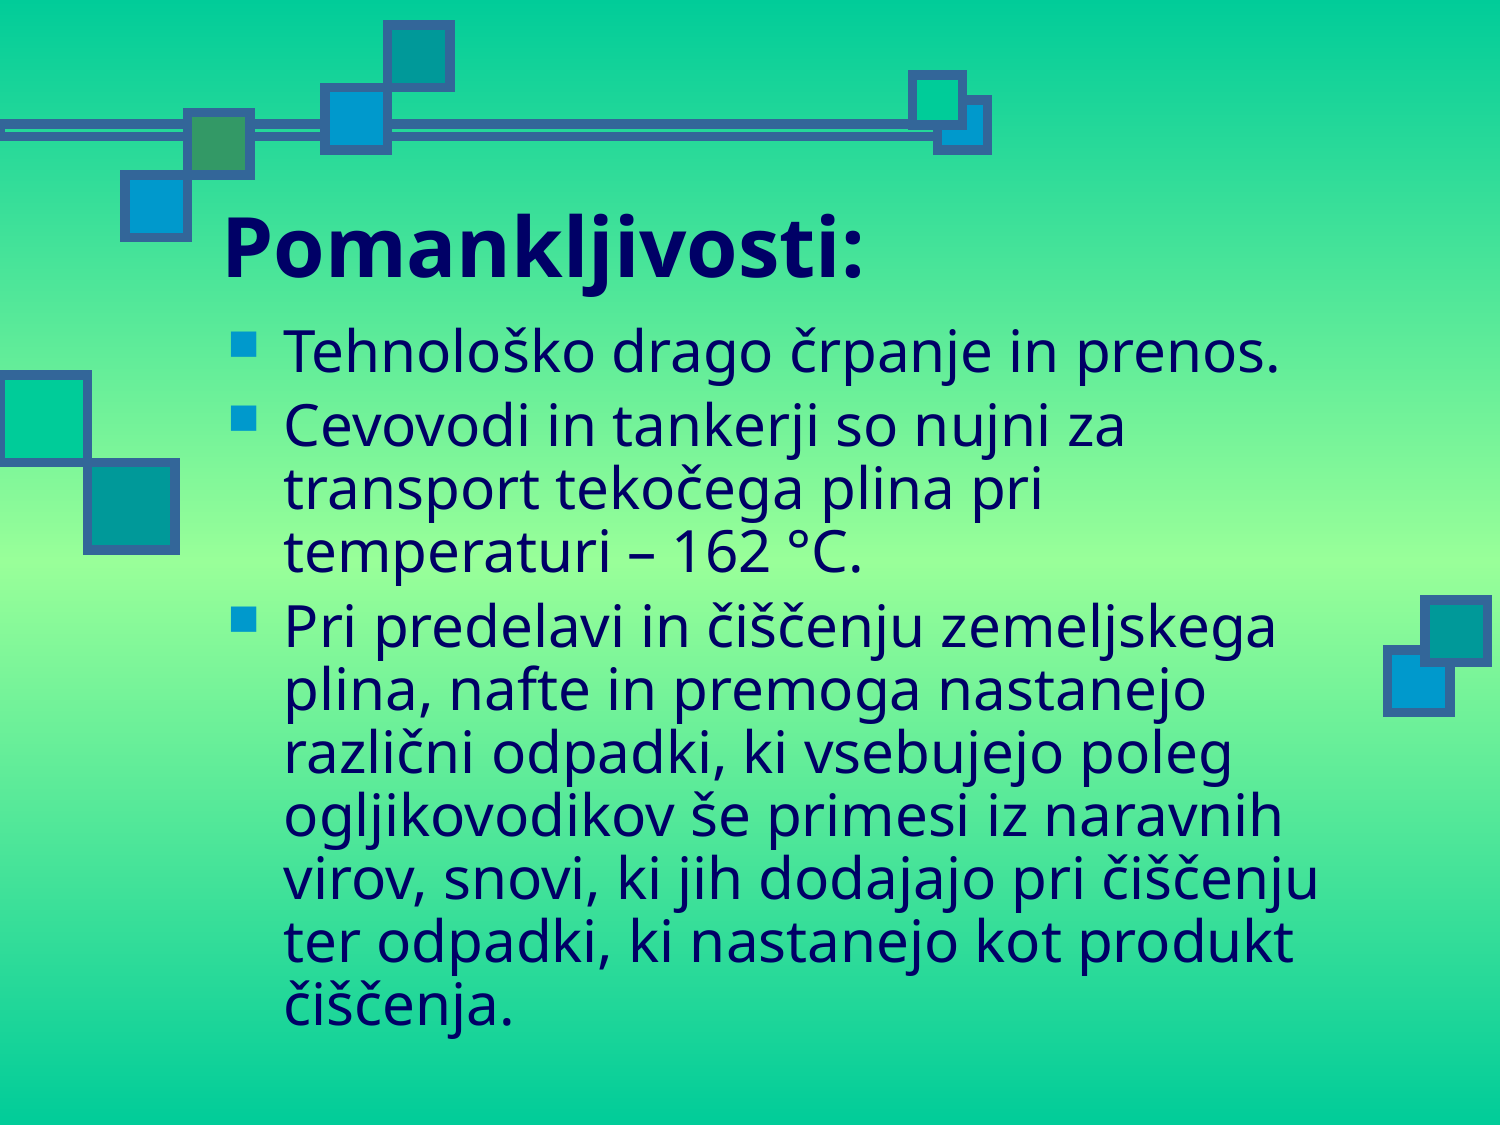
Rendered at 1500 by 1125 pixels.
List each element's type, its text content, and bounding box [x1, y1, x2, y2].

list Tehnološko drago črpanje in prenos. Cevovodi in tankerji so nujni za transport tekočega plina pri temperaturi – 162 °C. Pri predelavi in čiščenju zemeljskega plina, nafte in premoga nastanejo različni odpadki, ki vsebujejo poleg ogljikovodikov še primesi iz naravnih virov, snovi, ki jih dodajajo pri čiščenju ter odpadki, ki nastanejo kot produkt čiščenja. [212, 314, 1375, 1013]
title Pomankljivosti: [206, 125, 1369, 363]
